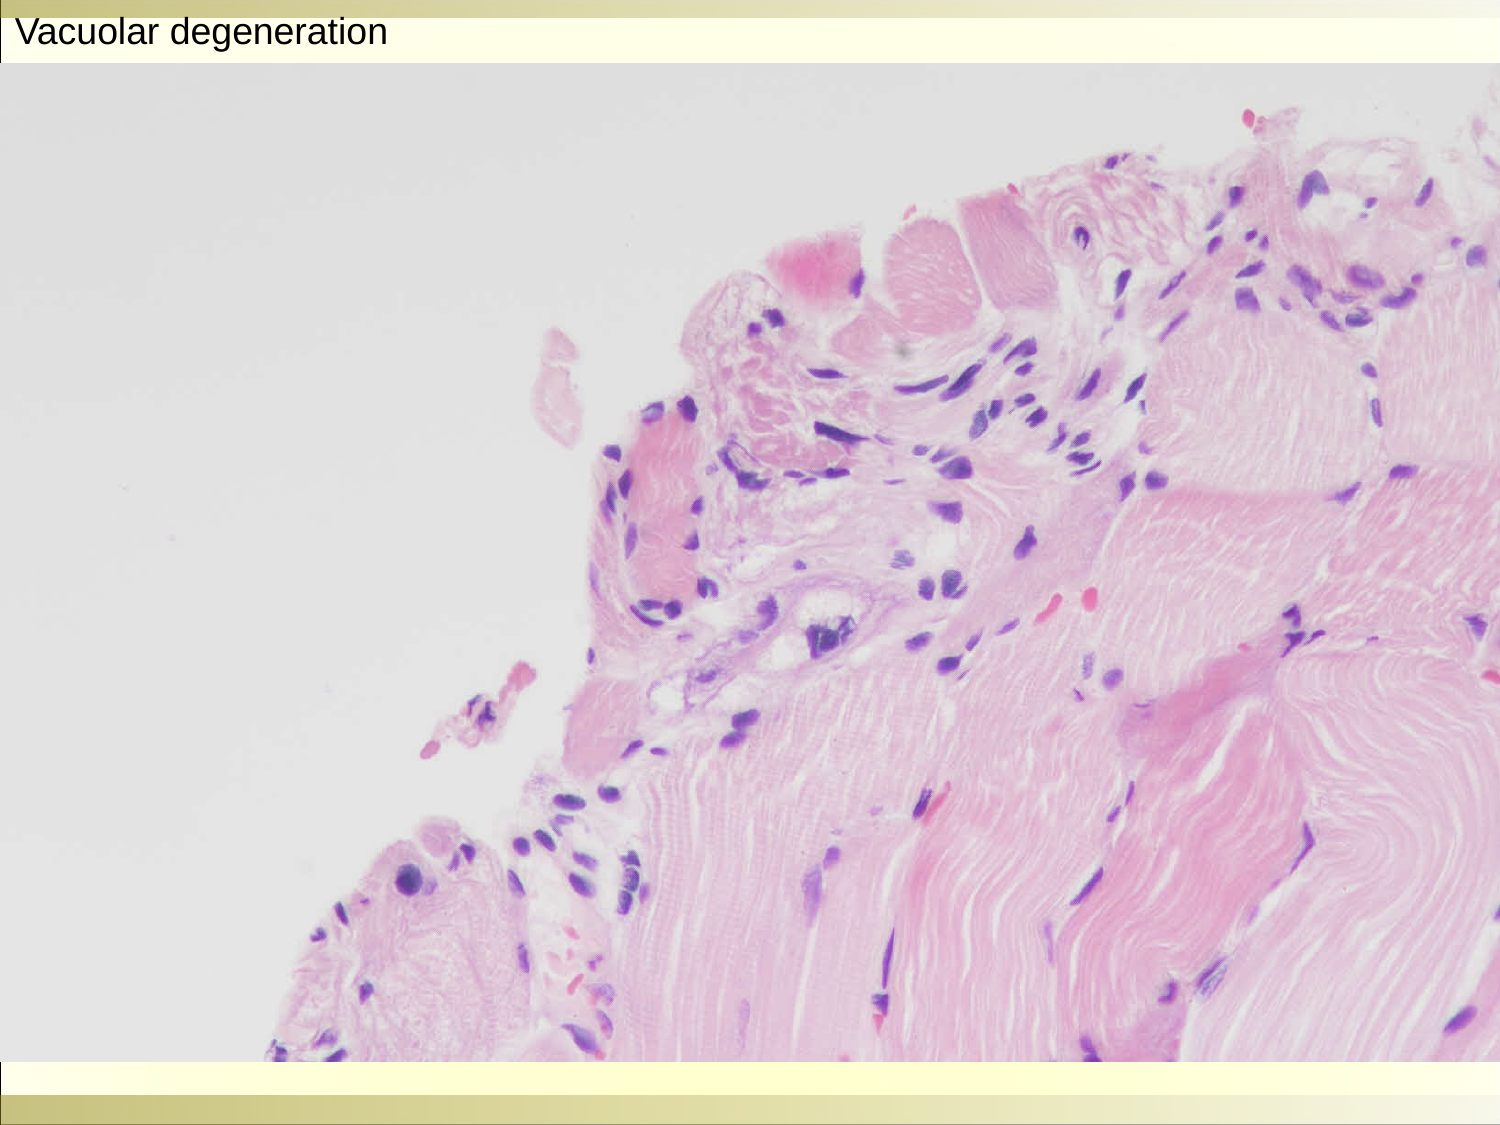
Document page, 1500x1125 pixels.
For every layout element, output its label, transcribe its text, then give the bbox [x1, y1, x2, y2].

picture [0, 18, 1500, 1095]
text_box Vacuolar degeneration [0, 0, 1436, 60]
